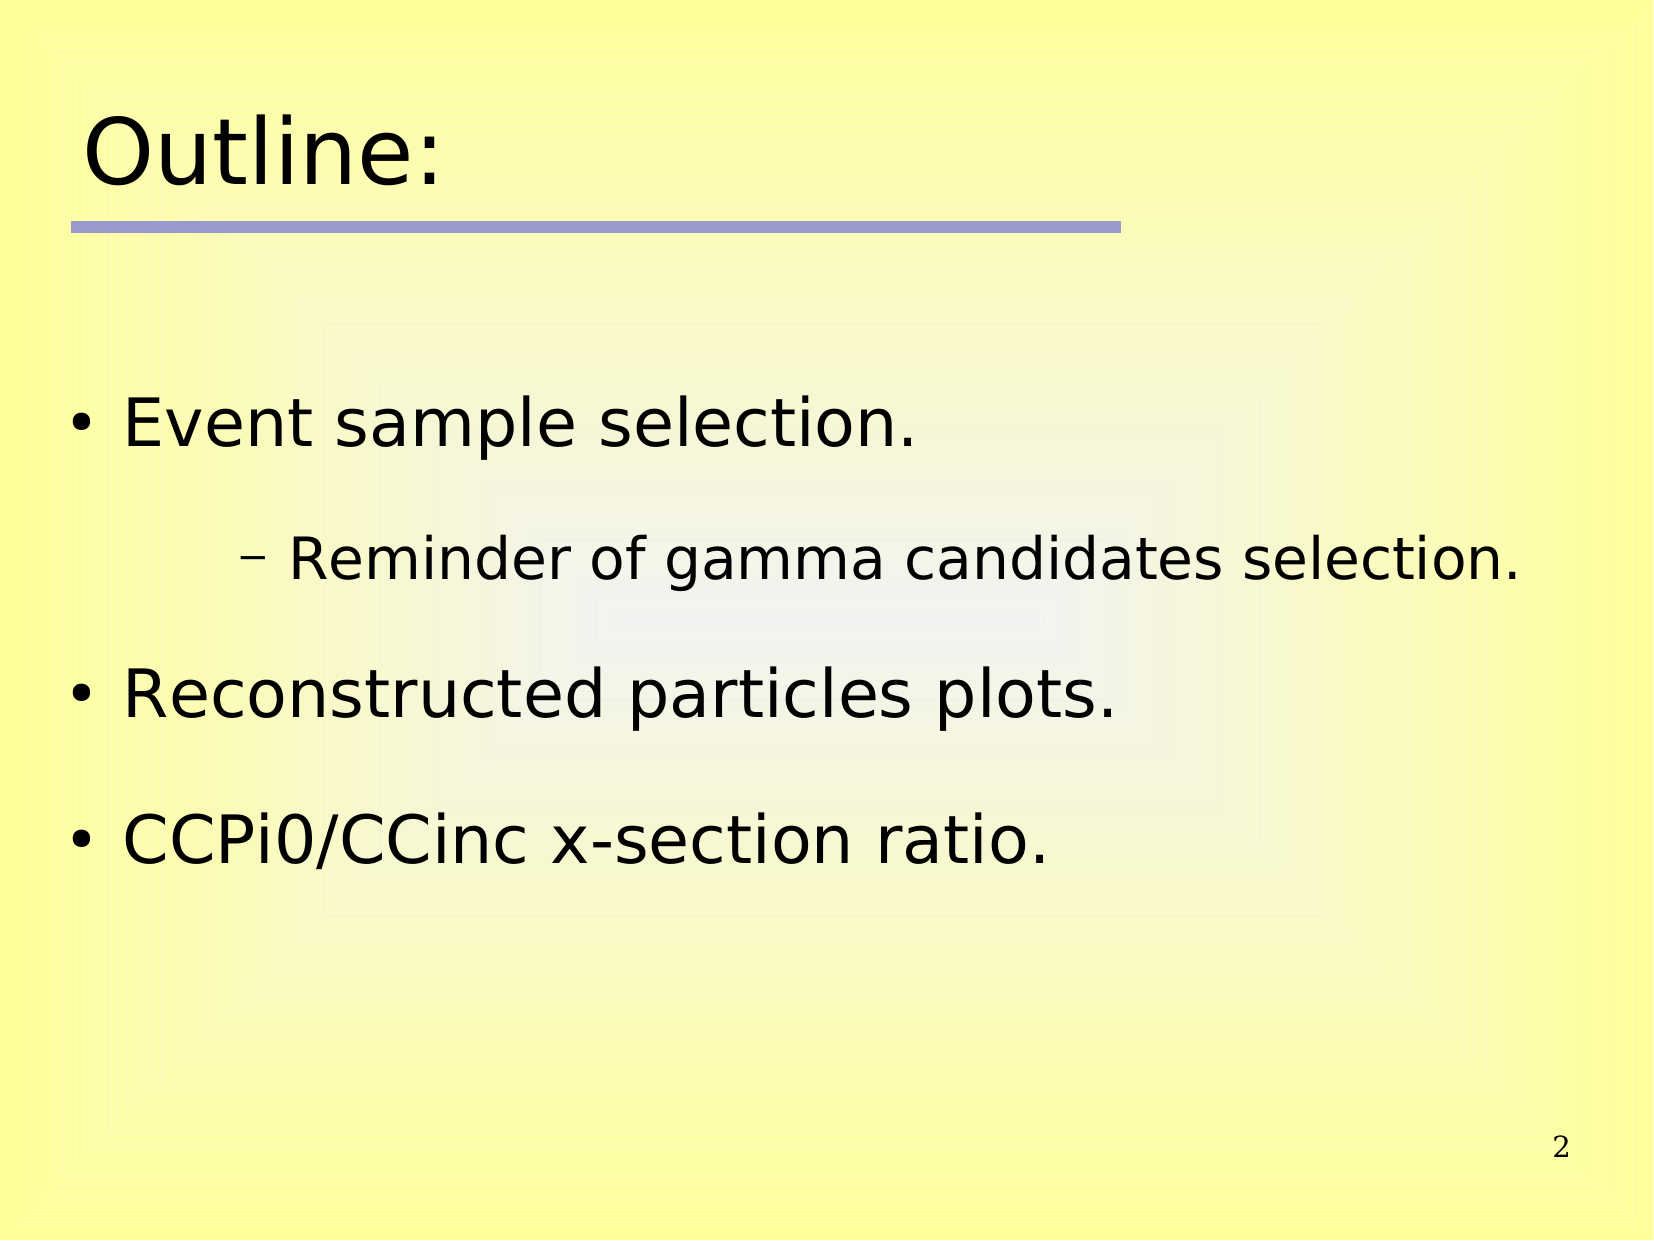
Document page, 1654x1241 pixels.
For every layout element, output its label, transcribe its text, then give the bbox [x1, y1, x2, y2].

list Event sample selection. Reminder of gamma candidates selection. Reconstructed particles plots. CCPi0/CCinc x-section ratio. [51, 345, 1604, 1134]
title Outline: [82, 49, 1571, 257]
